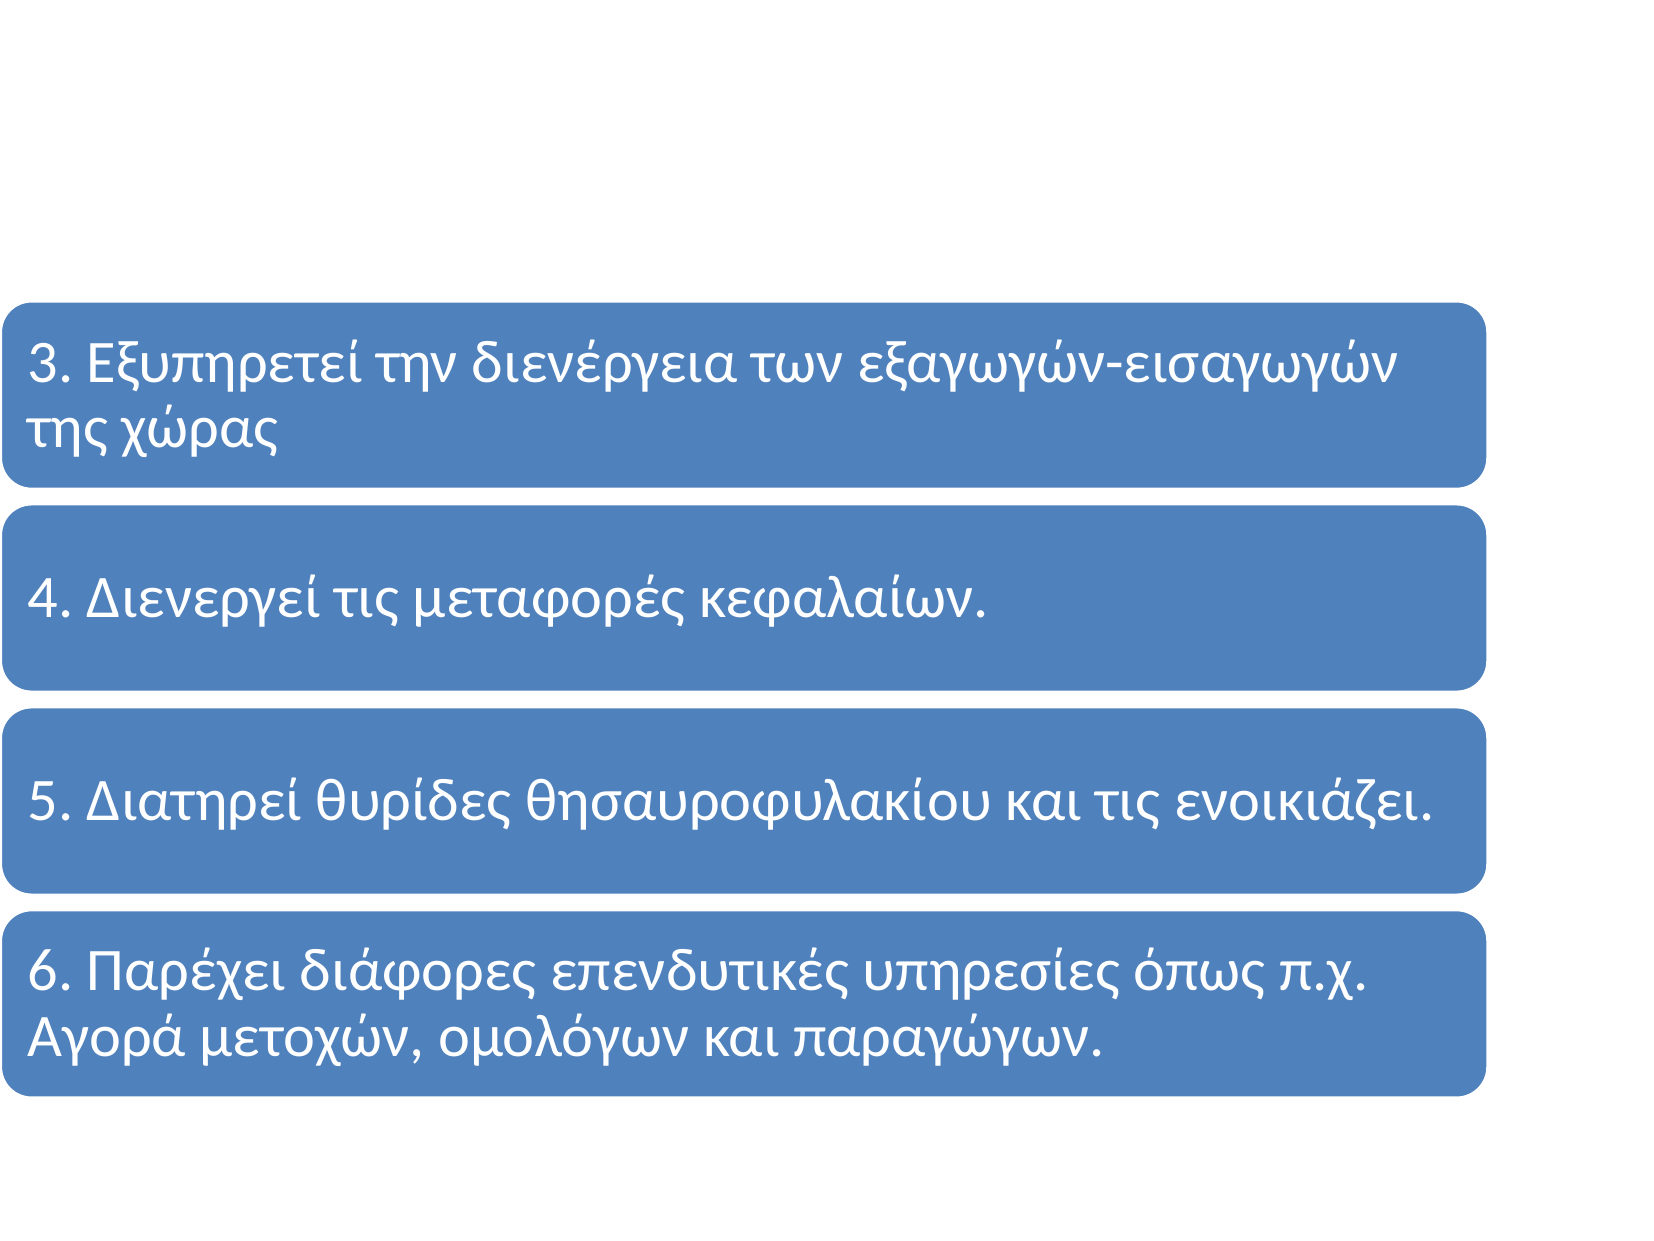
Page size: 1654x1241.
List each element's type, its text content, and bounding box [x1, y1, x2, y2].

text_box 4. Διενεργεί τις μεταφορές κεφαλαίων. [0, 503, 1489, 693]
text_box 3. Εξυπηρετεί την διενέργεια των εξαγωγών-εισαγωγών της χώρας [0, 300, 1489, 490]
text_box 5. Διατηρεί θυρίδες θησαυροφυλακίου και τις ενοικιάζει. [0, 706, 1489, 896]
text_box 6. Παρέχει διάφορες επενδυτικές υπηρεσίες όπως π.χ. Αγορά μετοχών, ομολόγων και παραγώγων. [0, 909, 1489, 1099]
